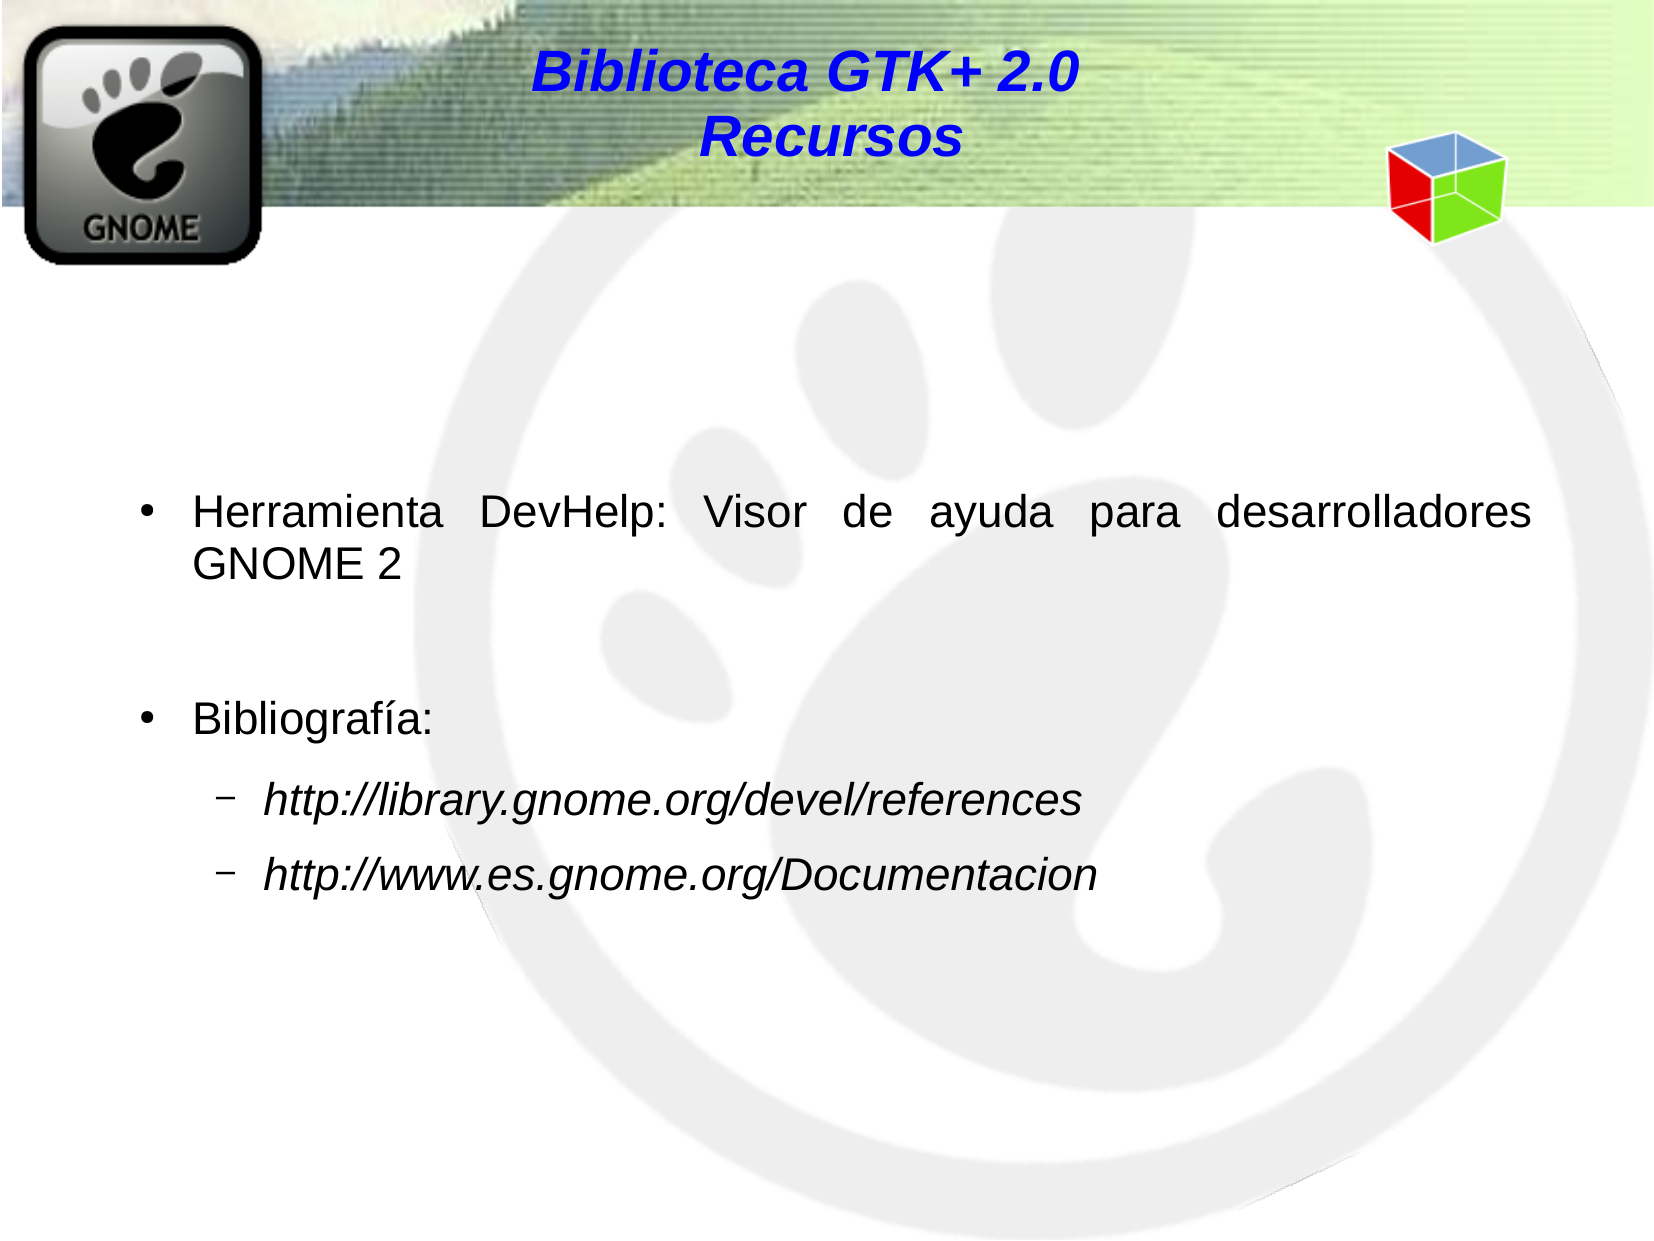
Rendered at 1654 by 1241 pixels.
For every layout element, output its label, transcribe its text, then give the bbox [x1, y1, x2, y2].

picture [2, 0, 1654, 1240]
list Herramienta DevHelp: Visor de ayuda para desarrolladores GNOME 2 Bibliografía: http://library.gnome.org/devel/references http://www.es.gnome.org/Documentacion [121, 324, 1534, 1105]
title Biblioteca GTK+ 2.0 Recursos [236, 0, 1359, 208]
